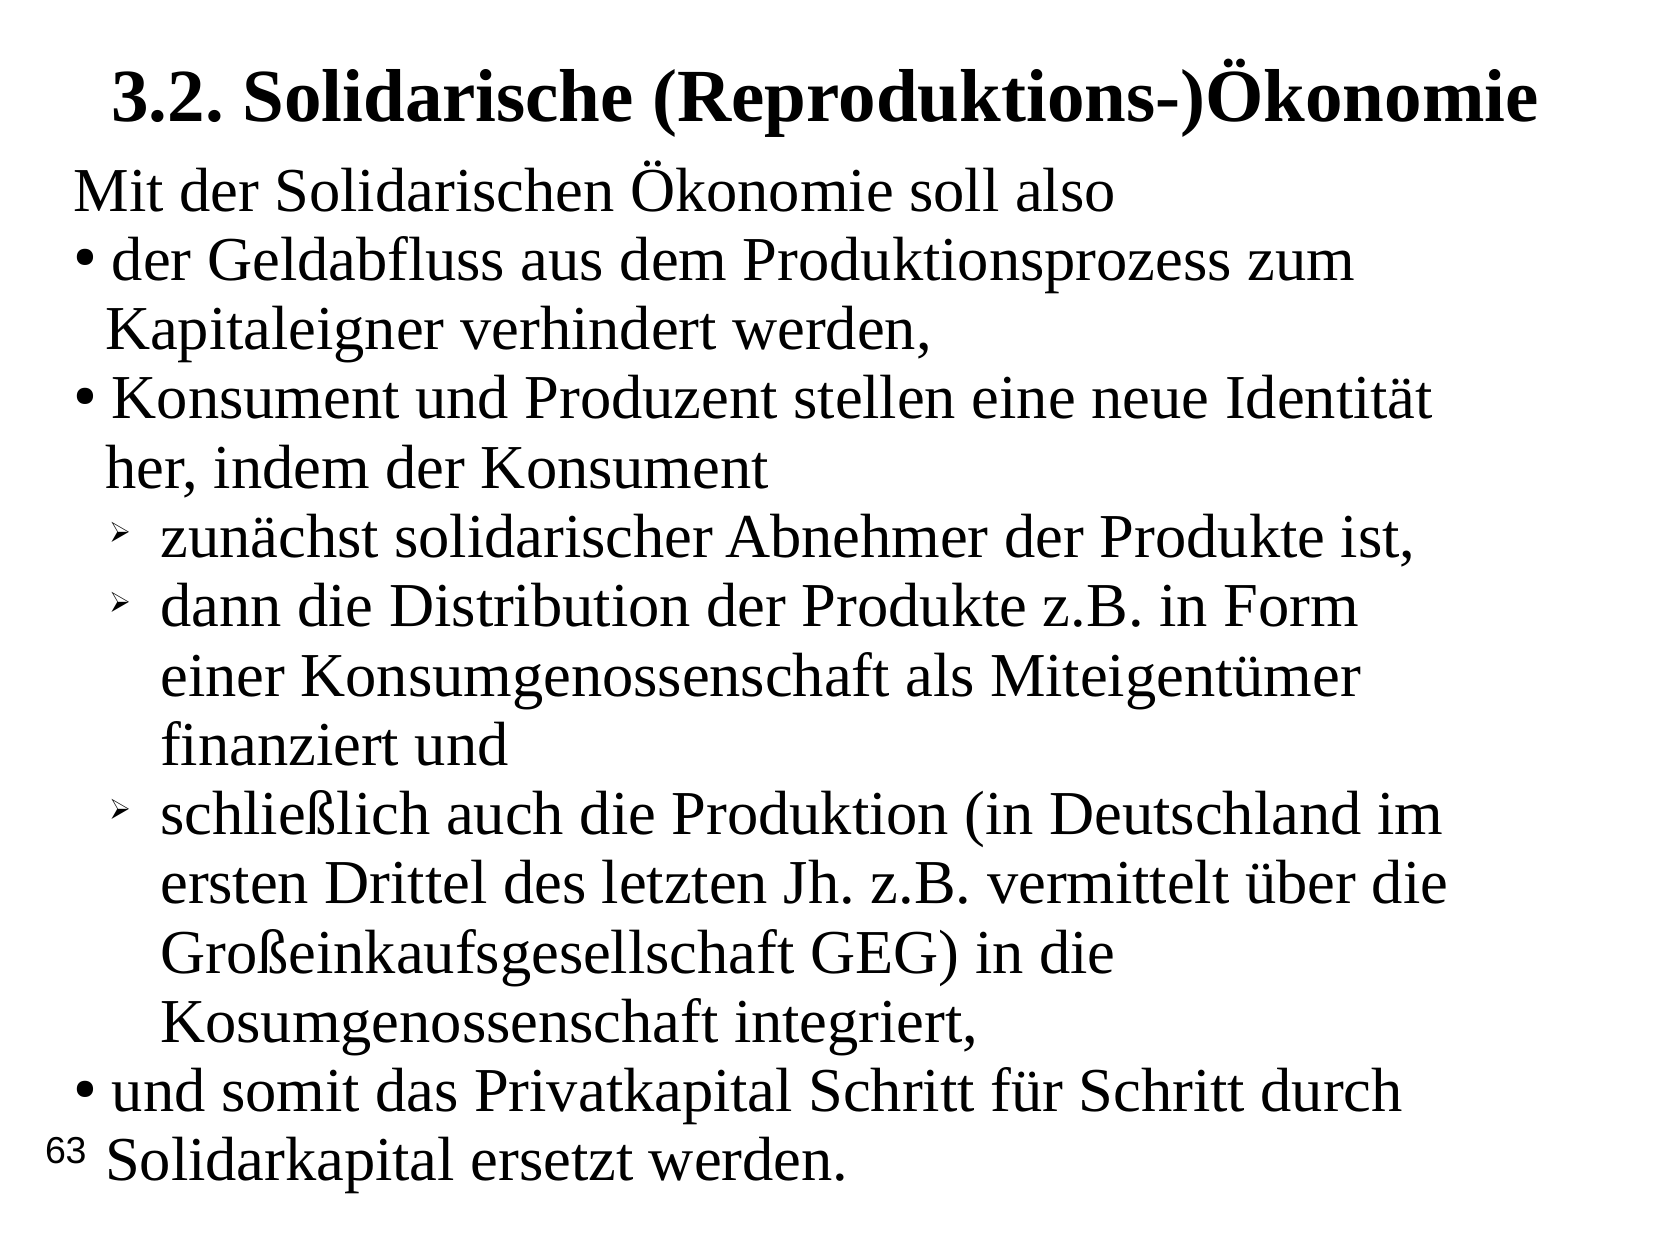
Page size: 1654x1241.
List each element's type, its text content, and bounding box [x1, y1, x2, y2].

text_box <Nummer> [30, 1122, 248, 1193]
text_box 3.2. Solidarische (Reproduktions-)Ökonomie Mit der Solidarischen Ökonomie soll also der Geldabfluss aus dem Produktionsprozess zum Kapitaleigner verhindert werden, Konsument und Produzent stellen eine neue Identität her, indem der Konsument zunächst solidarischer Abnehmer der Produkte ist, dann die Distribution der Produkte z.B. in Form einer Konsumgenossenschaft als Miteigentümer finanziert und schließlich auch die Produktion (in Deutschland im ersten Drittel des letzten Jh. z.B. vermittelt über die Großeinkaufsgesellschaft GEG) in die Kosumgenossenschaft integriert, und somit das Privatkapital Schritt für Schritt durch Solidarkapital ersetzt werden. [59, 47, 1595, 1202]
